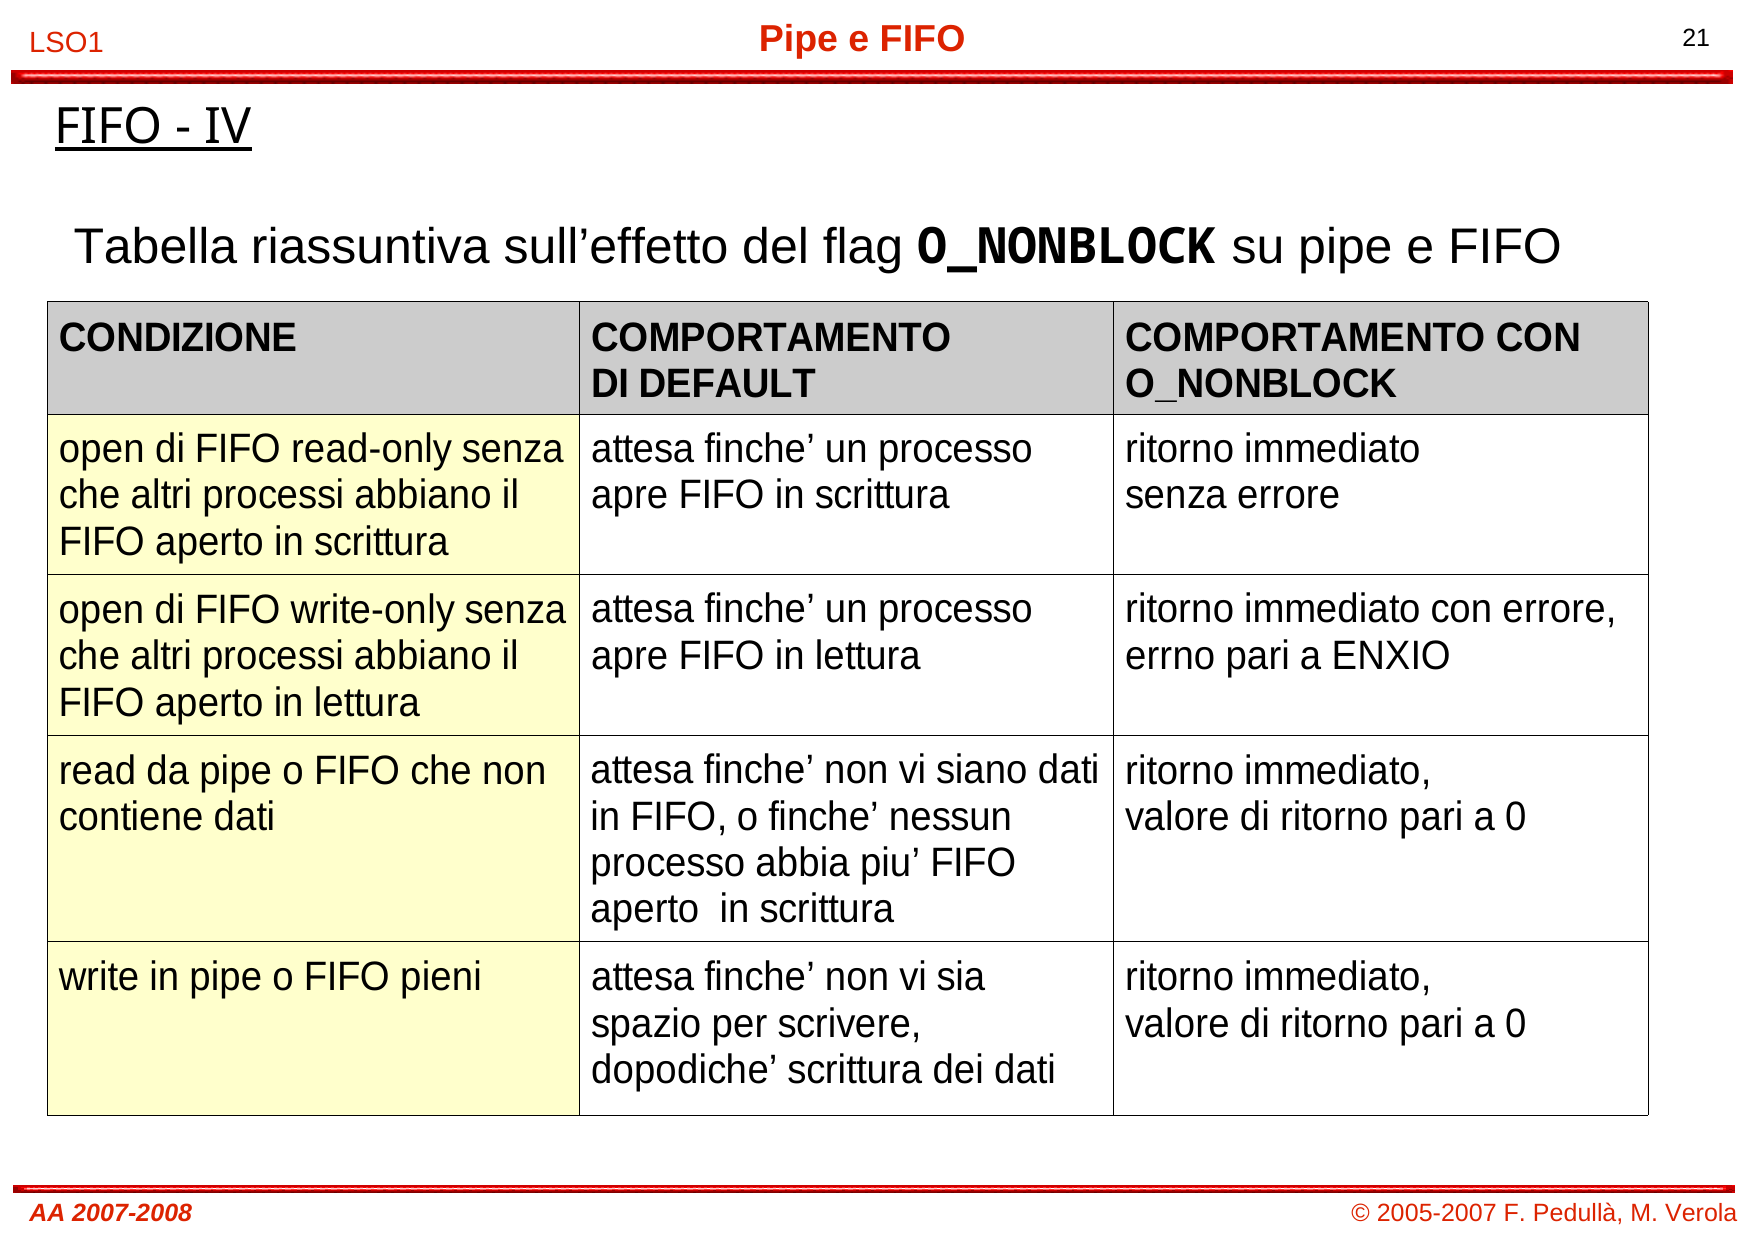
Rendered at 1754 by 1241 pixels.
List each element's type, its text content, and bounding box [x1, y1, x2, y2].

picture [11, 70, 1733, 84]
chart [45, 300, 1651, 1172]
title FIFO - IV [40, 78, 1714, 174]
text_box Tabella riassuntiva sull’effetto del flag O_NONBLOCK su pipe e FIFO [0, 206, 1613, 266]
picture [13, 1185, 1735, 1193]
